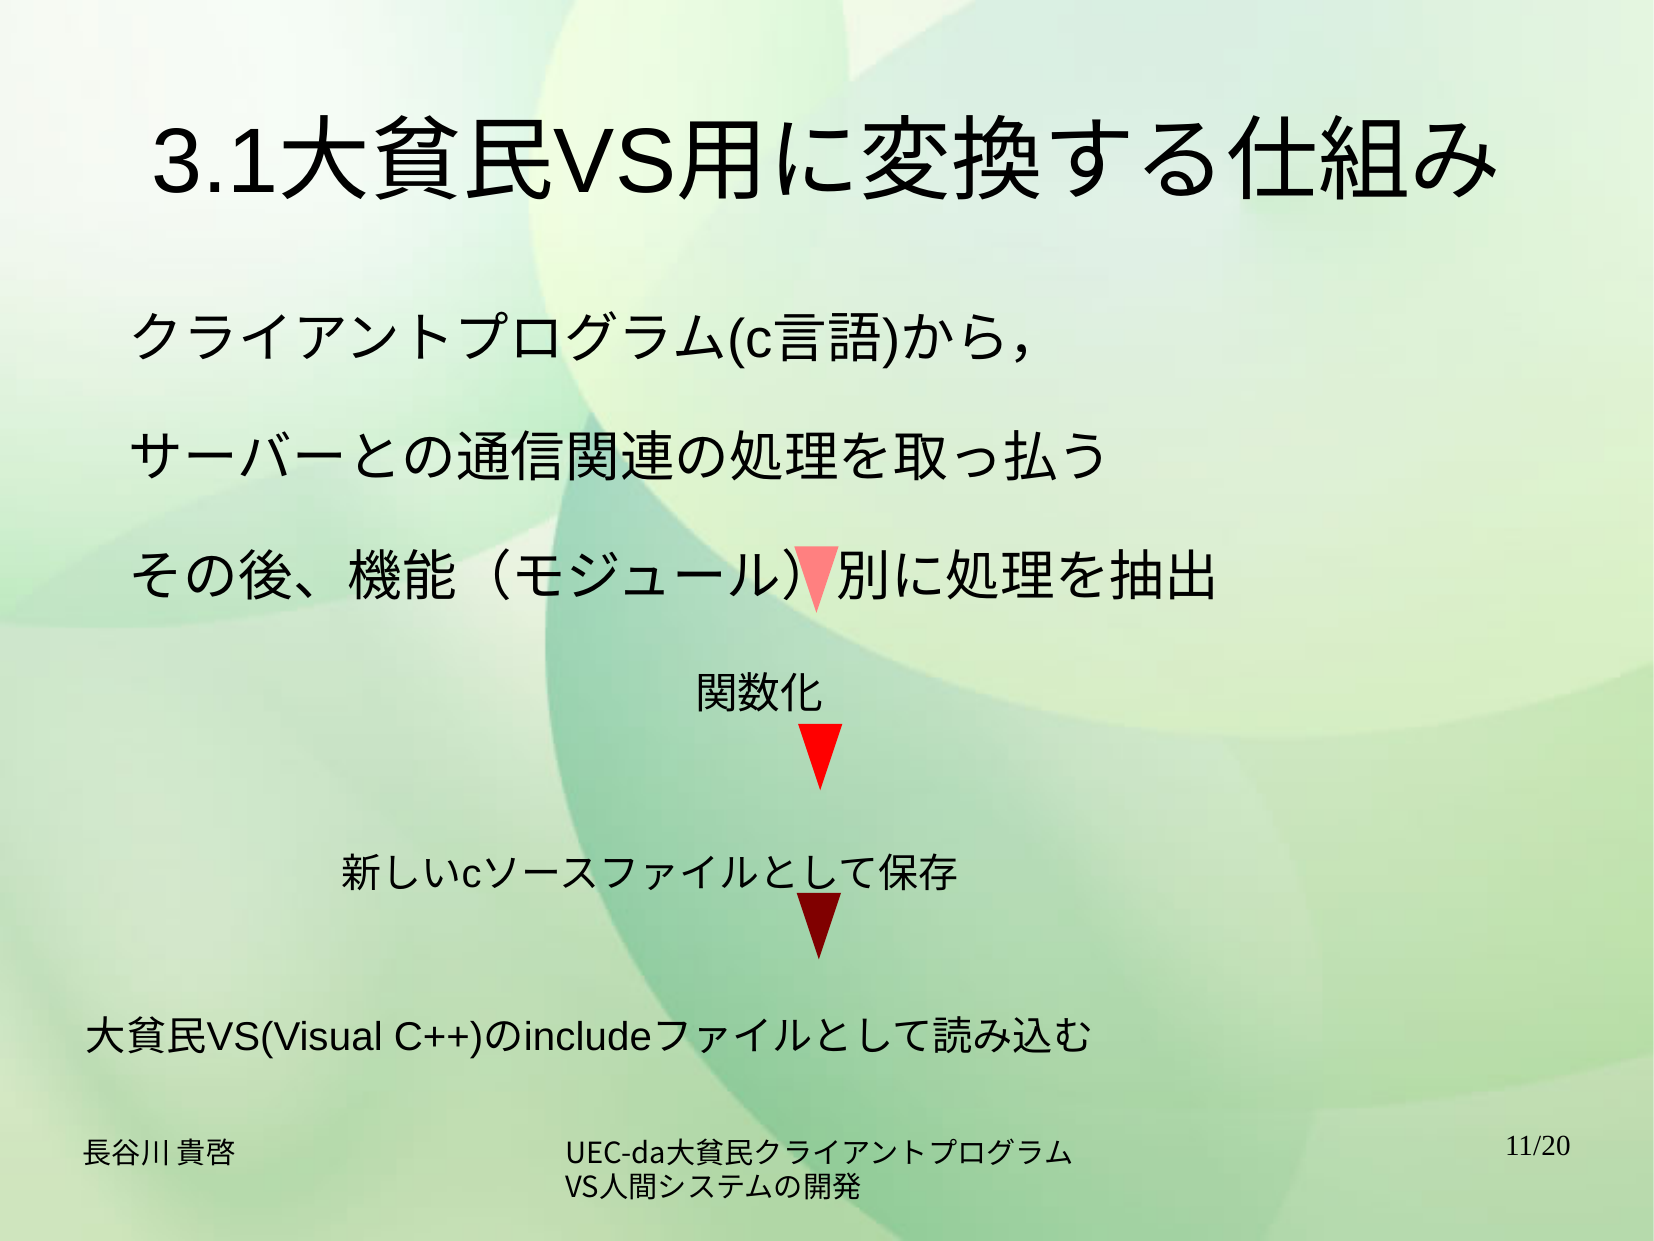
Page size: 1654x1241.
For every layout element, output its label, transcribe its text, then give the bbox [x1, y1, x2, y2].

title 3.1大貧民VS用に変換する仕組み [82, 49, 1571, 257]
list 新しいcソースファイルとして保存 [299, 811, 1465, 900]
list 関数化 [649, 627, 1005, 721]
list 大貧民VS(Visual C++)のincludeファイルとして読み込む [36, 974, 1654, 1063]
picture [0, 0, 1654, 1241]
list クライアントプログラム(c言語)から， サーバーとの通信関連の処理を取っ払う その後、機能（モジュール）別に処理を抽出 [70, 254, 1526, 615]
